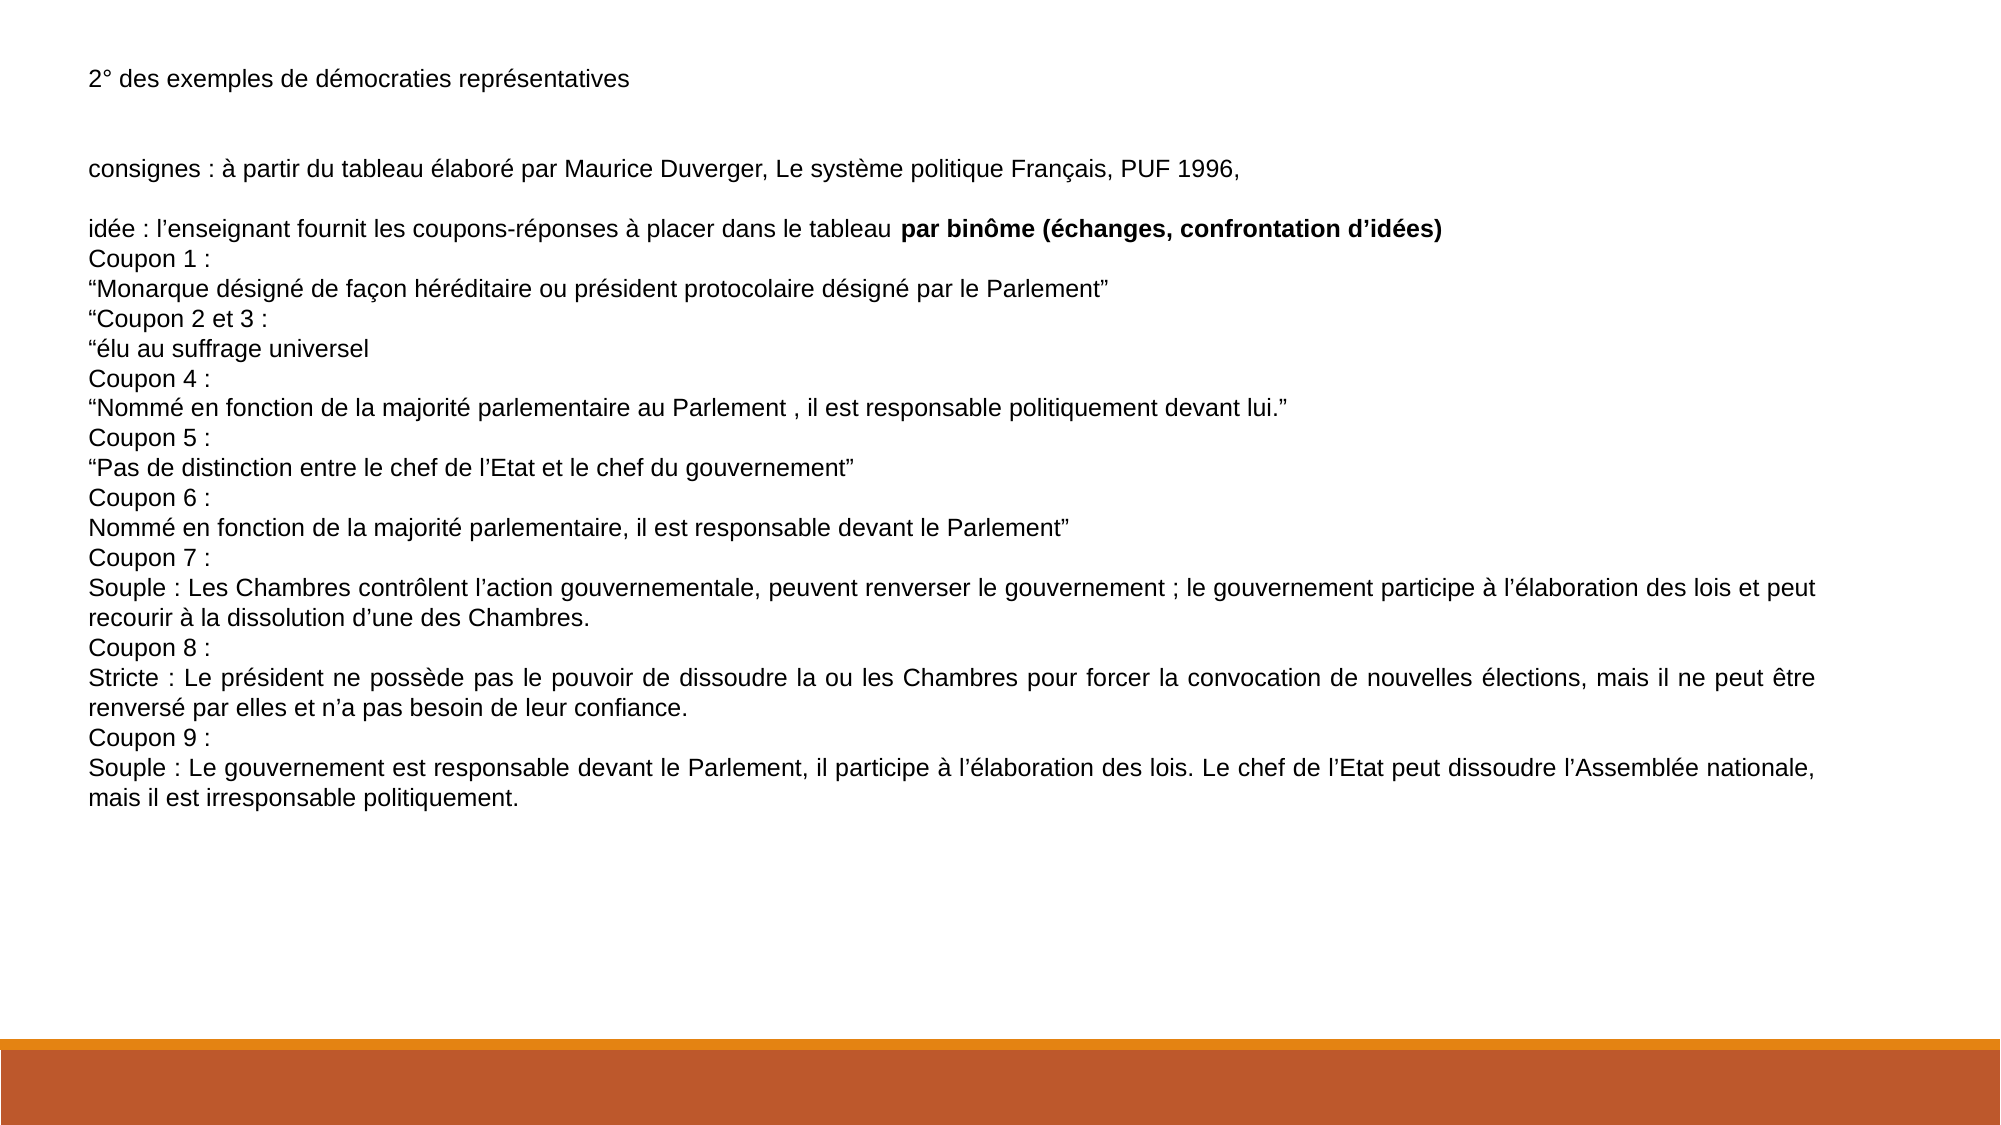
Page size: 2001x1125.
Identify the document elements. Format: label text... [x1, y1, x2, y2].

text_box 2° des exemples de démocraties représentatives consignes : à partir du tableau élaboré par Maurice Duverger, Le système politique Français, PUF 1996, idée : l’enseignant fournit les coupons-réponses à placer dans le tableau par binôme (échanges, confrontation d’idées) Coupon 1 : “Monarque désigné de façon héréditaire ou président protocolaire désigné par le Parlement” “Coupon 2 et 3 : “élu au suffrage universel Coupon 4 : “Nommé en fonction de la majorité parlementaire au Parlement , il est responsable politiquement devant lui.” Coupon 5 : “Pas de distinction entre le chef de l’Etat et le chef du gouvernement” Coupon 6 : Nommé en fonction de la majorité parlementaire, il est responsable devant le Parlement” Coupon 7 : Souple : Les Chambres contrôlent l’action gouvernementale, peuvent renverser le gouvernement ; le gouvernement participe à l’élaboration des lois et peut recourir à la dissolution d’une des Chambres. Coupon 8 : Stricte : Le président ne possède pas le pouvoir de dissoudre la ou les Chambres pour forcer la convocation de nouvelles élections, mais il ne peut être renversé par elles et n’a pas besoin de leur confiance. Coupon 9 : Souple : Le gouvernement est responsable devant le Parlement, il participe à l’élaboration des lois. Le chef de l’Etat peut dissoudre l’Assemblée nationale, mais il est irresponsable politiquement. [73, 55, 1844, 819]
